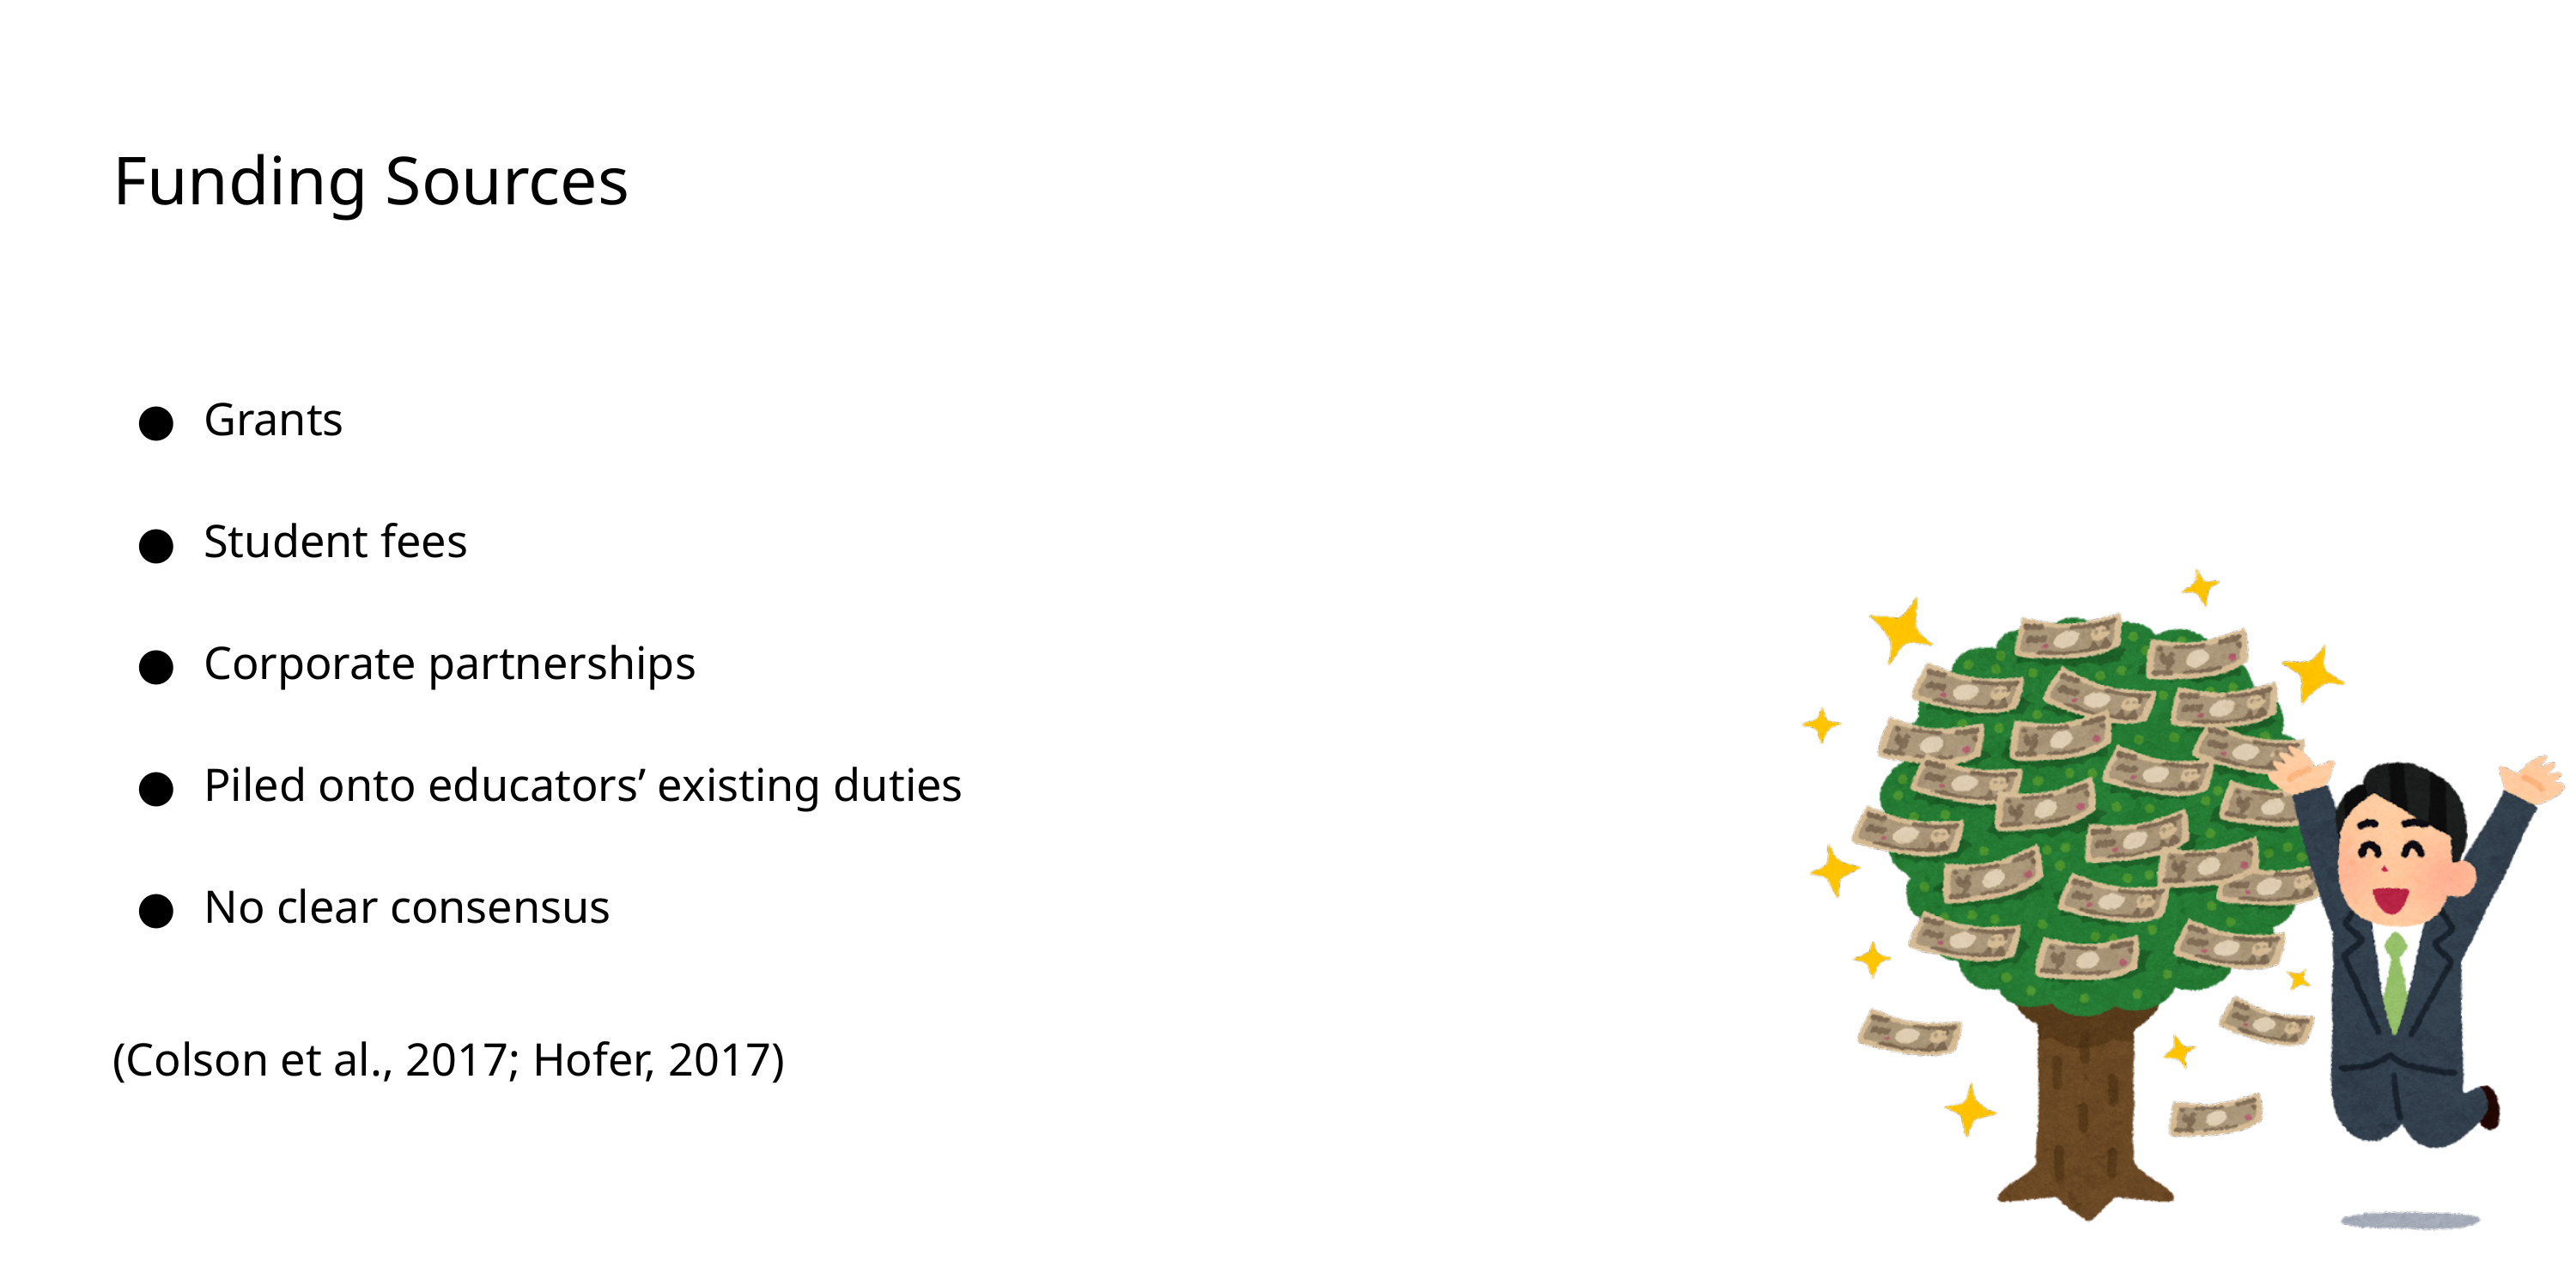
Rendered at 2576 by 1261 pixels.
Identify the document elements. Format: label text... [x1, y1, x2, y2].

title Funding Sources [88, 109, 2488, 250]
list Grants Student fees Corporate partnerships Piled onto educators’ existing duties No clear consensus (Colson et al., 2017; Hofer, 2017) [88, 302, 2488, 1120]
picture [1789, 535, 2576, 1261]
